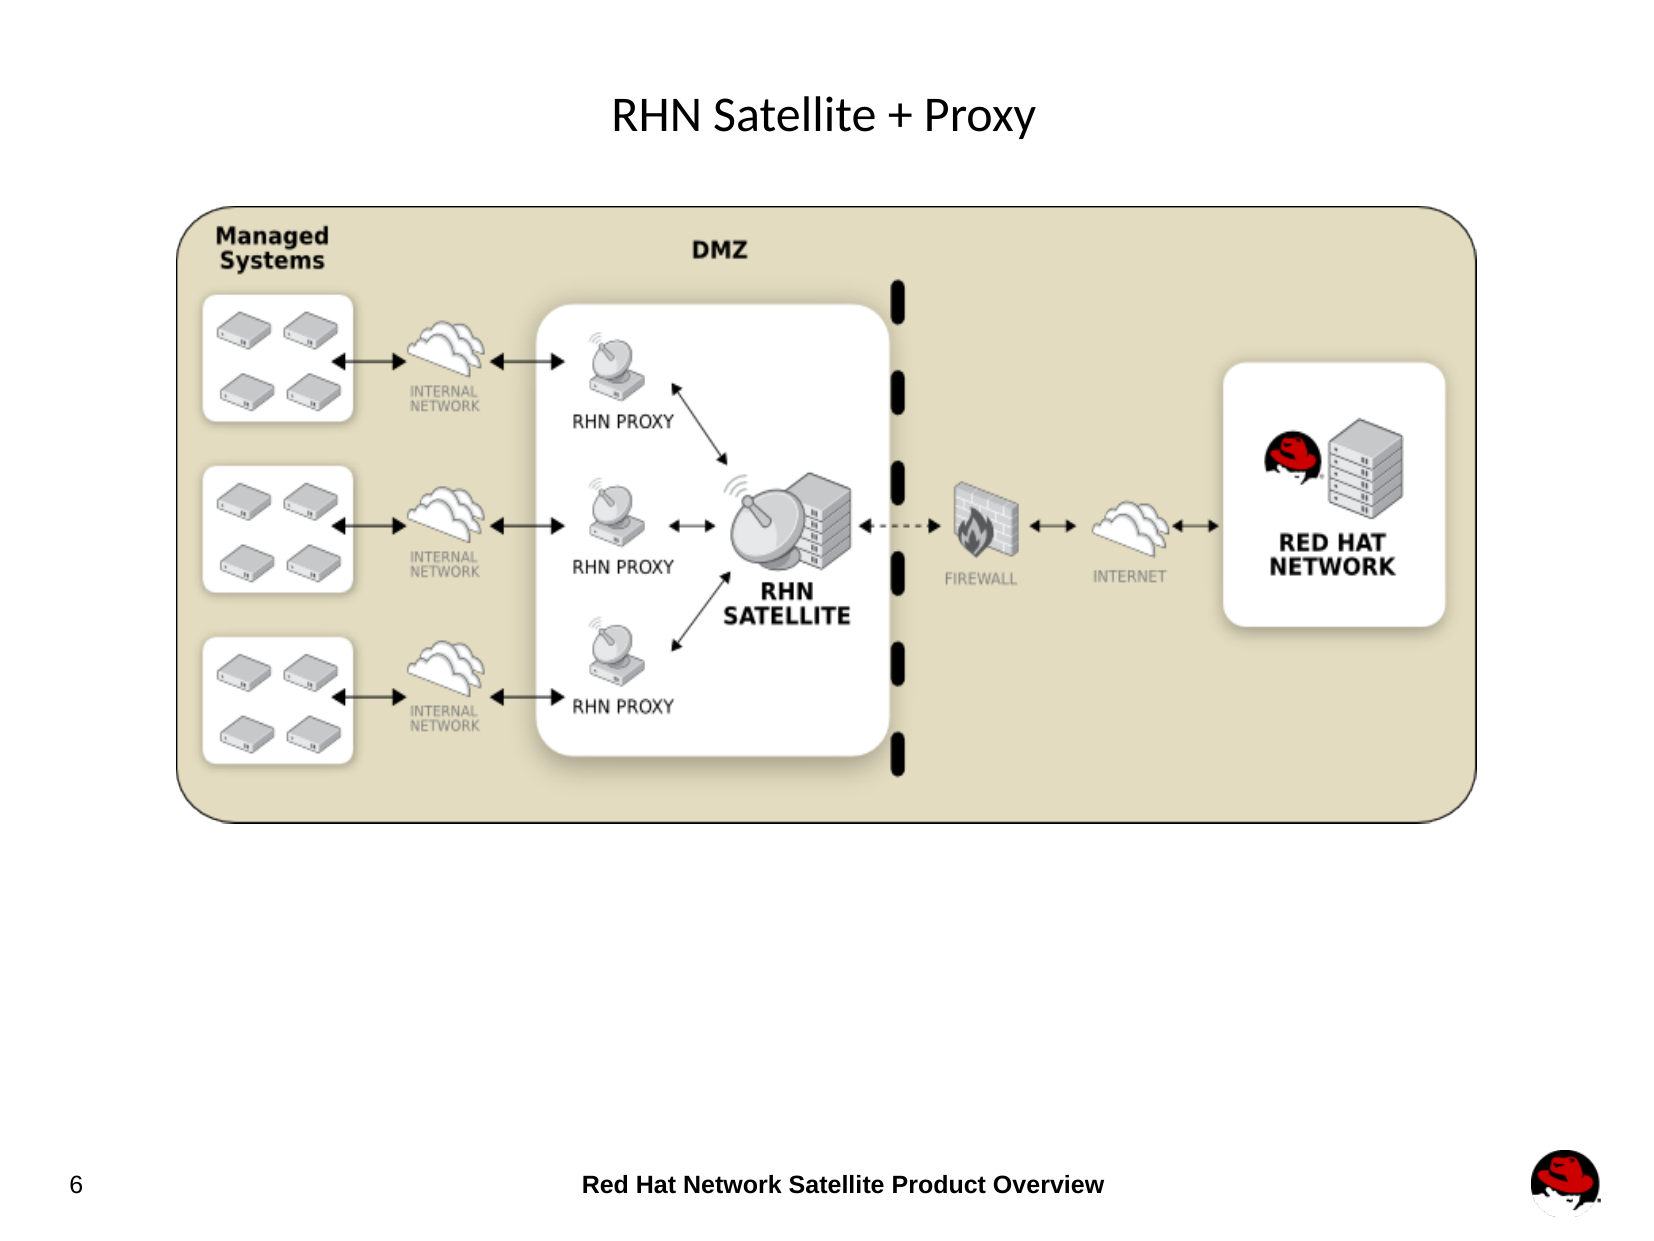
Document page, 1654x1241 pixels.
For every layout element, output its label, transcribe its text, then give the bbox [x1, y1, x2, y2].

title RHN Satellite + Proxy [479, 76, 1169, 147]
picture [1531, 1150, 1601, 1218]
picture [176, 206, 1477, 824]
